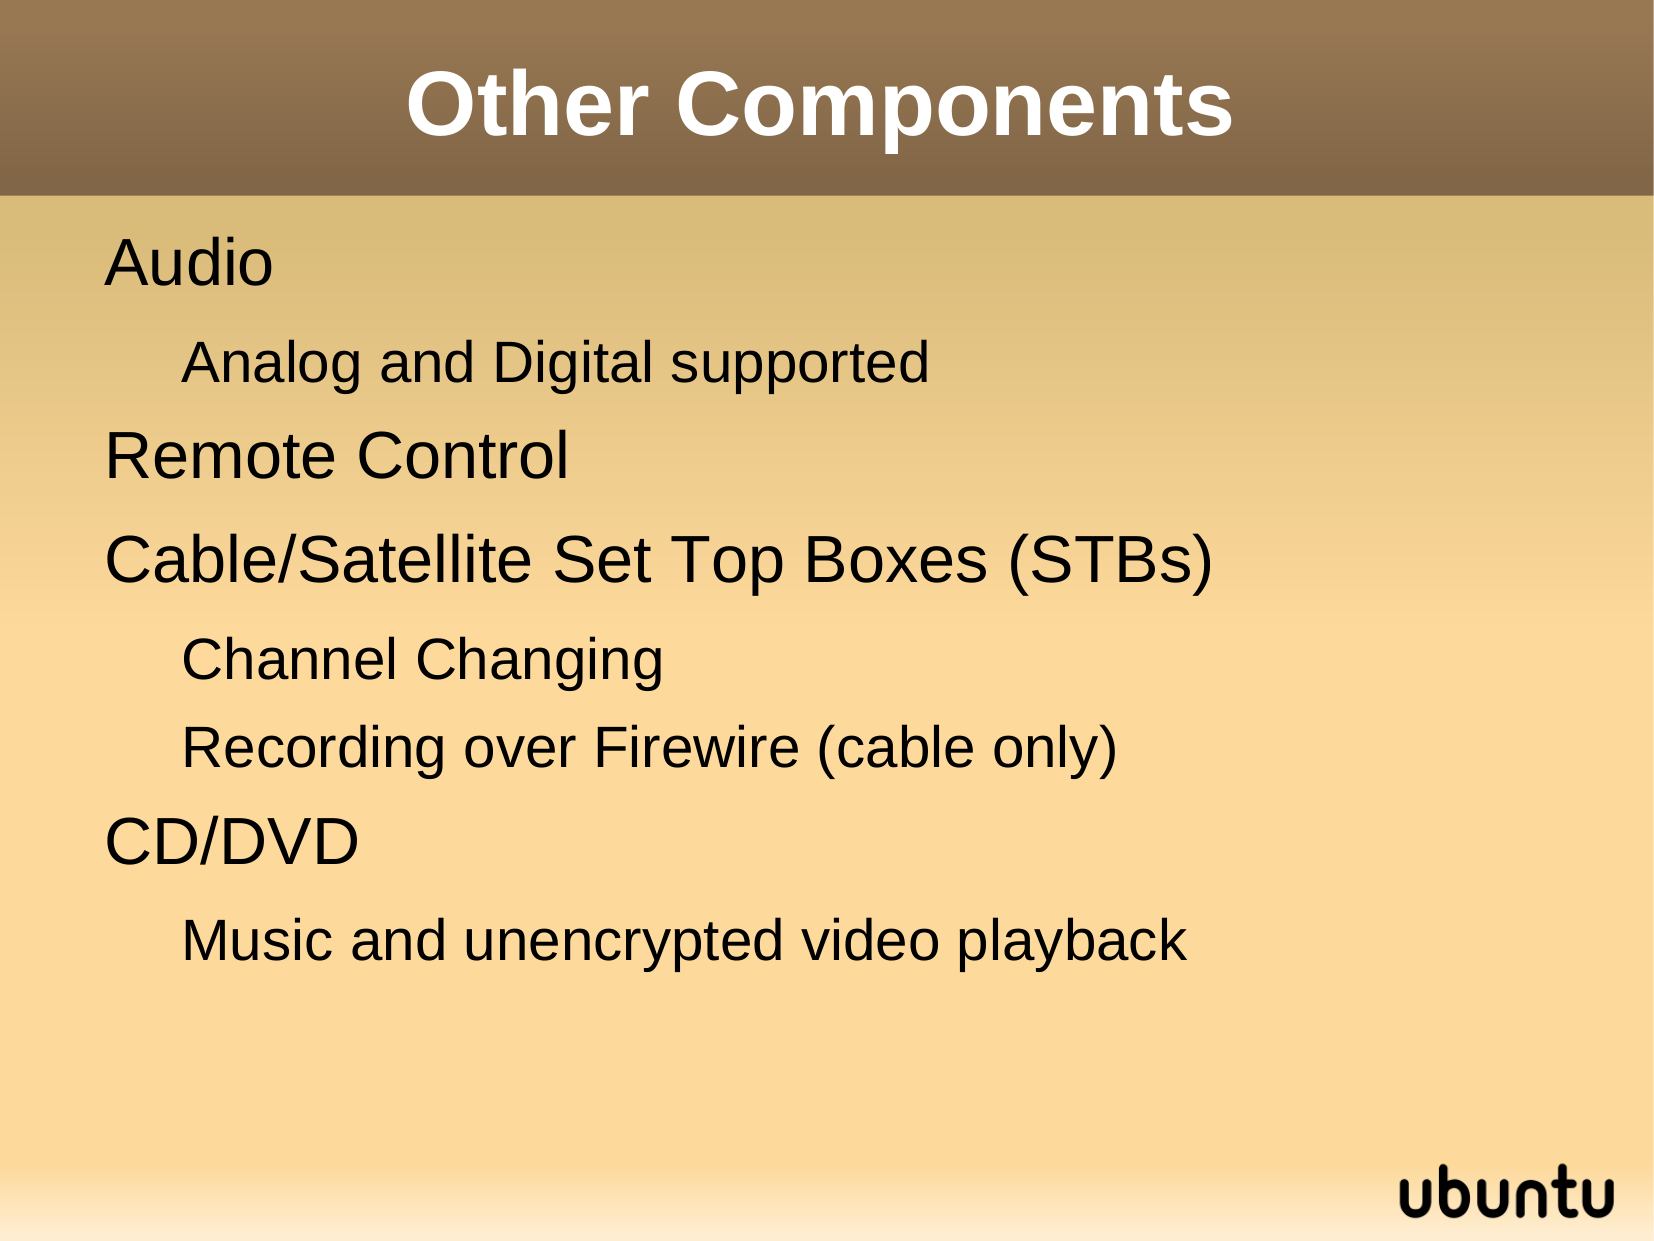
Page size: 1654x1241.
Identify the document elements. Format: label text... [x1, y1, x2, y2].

title Other Components [76, 7, 1565, 200]
list Audio Analog and Digital supported Remote Control Cable/Satellite Set Top Boxes (STBs) Channel Changing Recording over Firewire (cable only) CD/DVD Music and unencrypted video playback [86, 225, 1576, 1029]
picture [0, 0, 1654, 1241]
